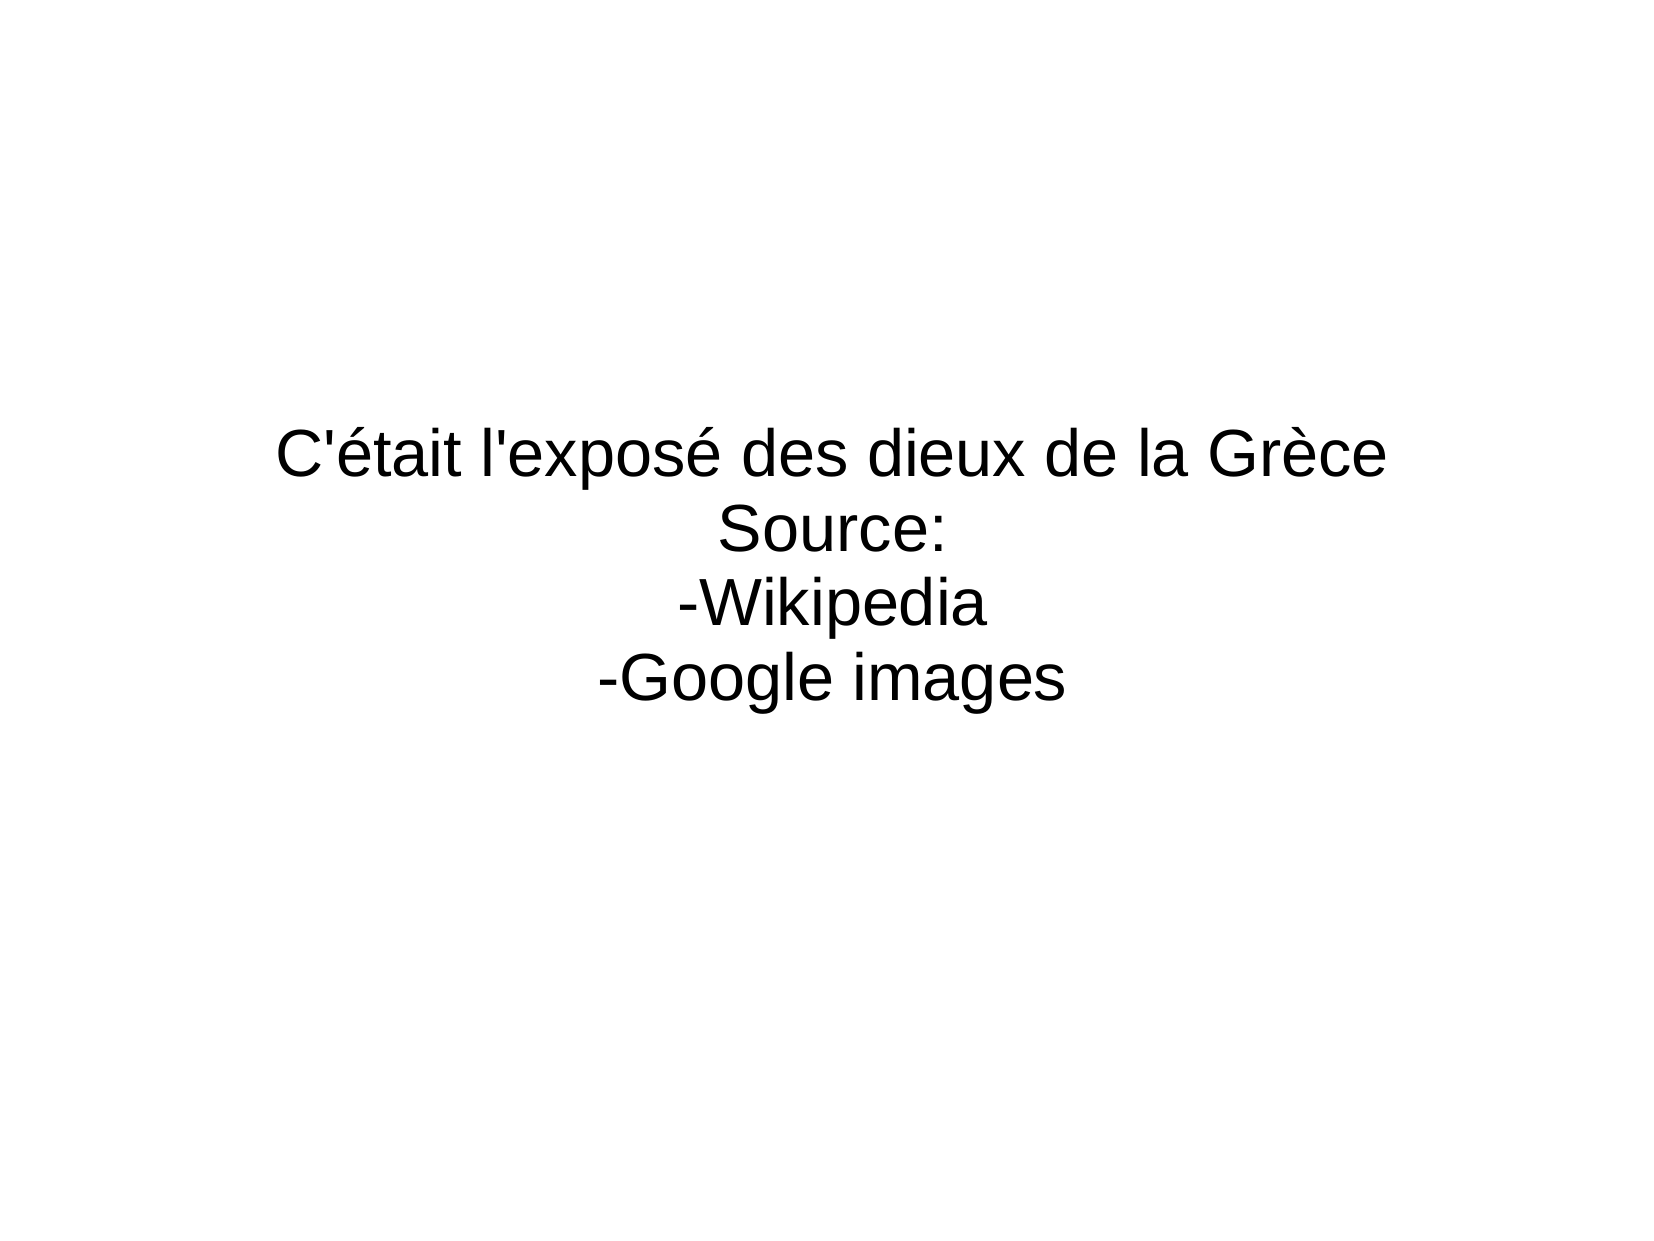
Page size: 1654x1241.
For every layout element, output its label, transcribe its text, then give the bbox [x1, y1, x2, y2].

subtitle C'était l'exposé des dieux de la Grèce Source: -Wikipedia -Google images [88, 59, 1577, 1072]
